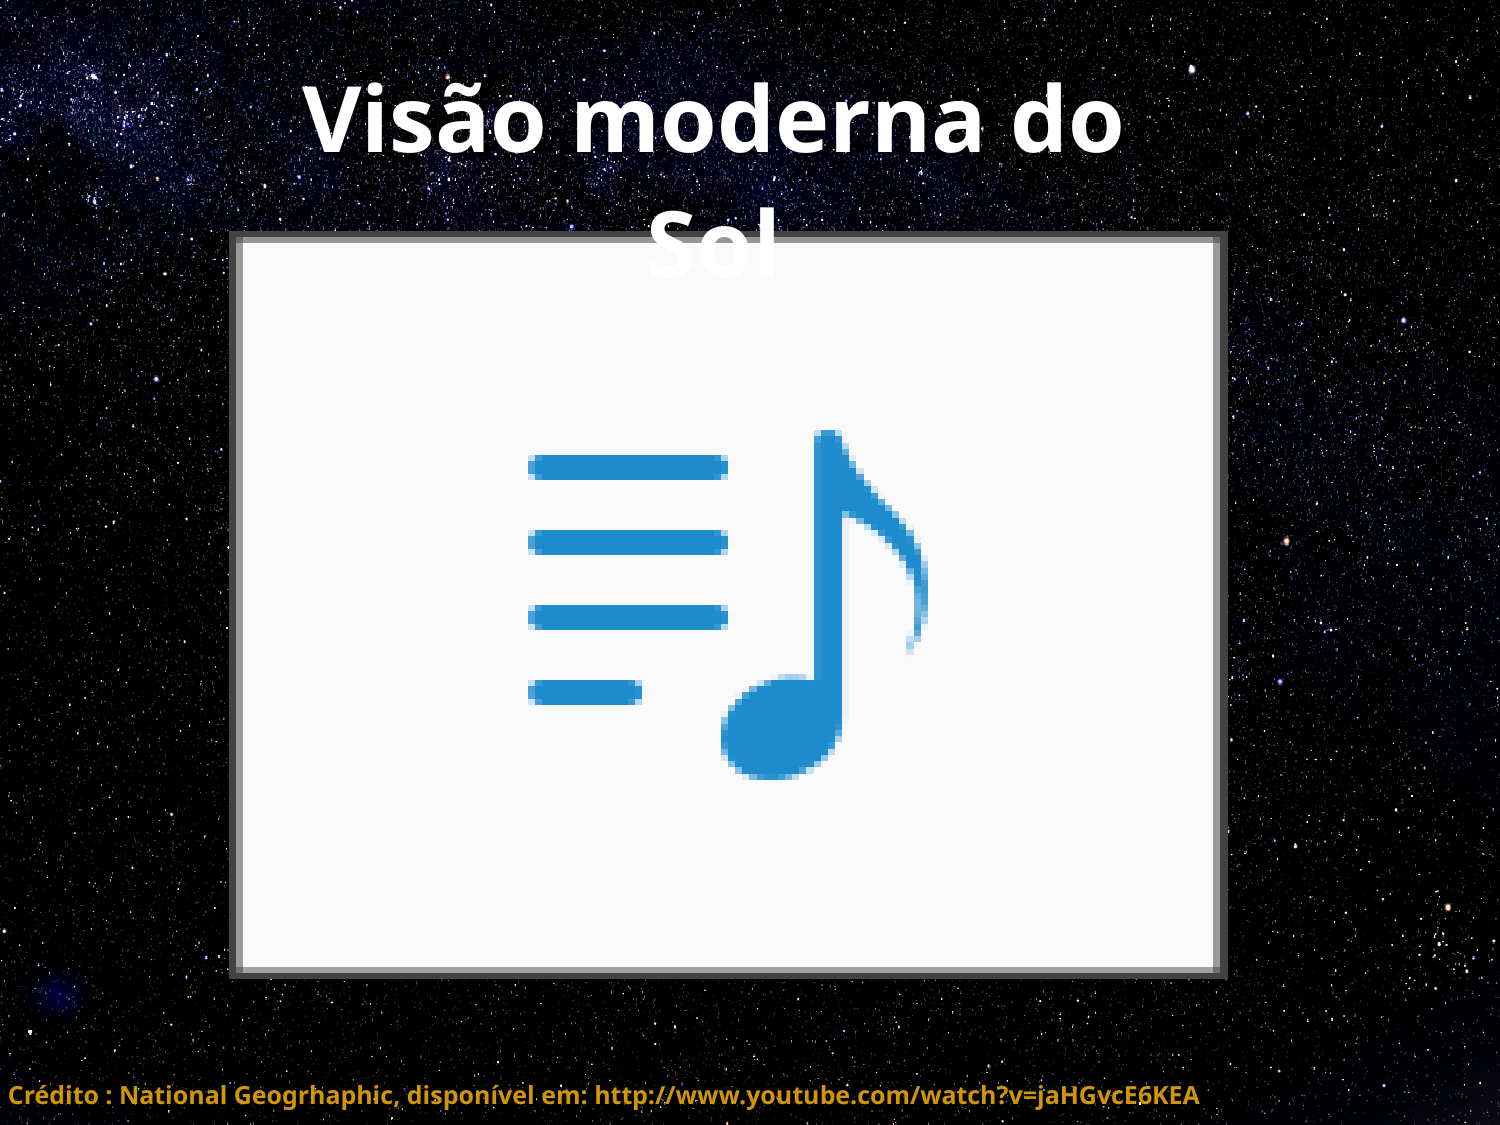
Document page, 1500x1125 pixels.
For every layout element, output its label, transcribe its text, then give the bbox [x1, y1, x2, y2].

text_box [228, 230, 1229, 981]
picture [0, 0, 1500, 1125]
text_box [714, 237, 735, 267]
text_box Visão moderna do Sol [209, 47, 1219, 174]
text_box Crédito : National Geogrhaphic, disponível em: http://www.youtube.com/watch?v=jaHGvcE6KEA [0, 1072, 1217, 1118]
